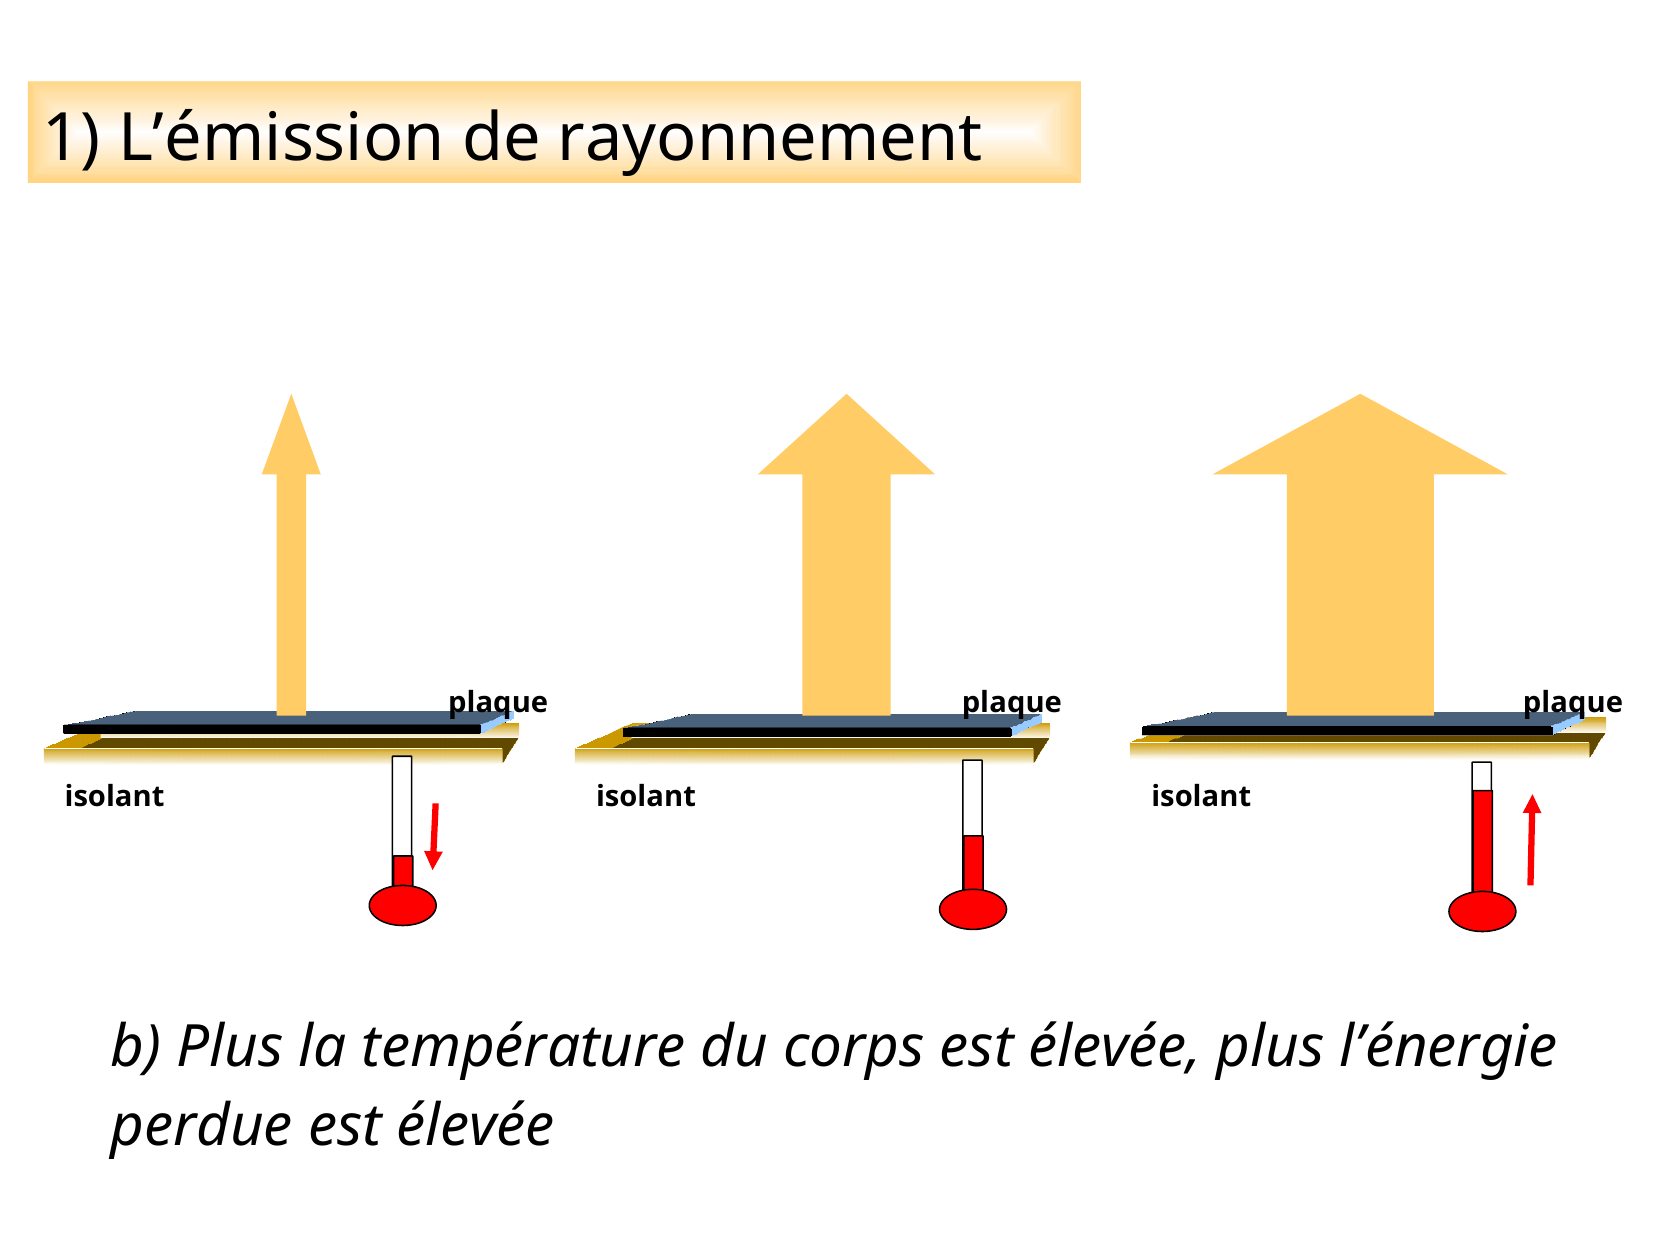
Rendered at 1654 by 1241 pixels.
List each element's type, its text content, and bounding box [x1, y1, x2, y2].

text_box plaque [433, 673, 685, 748]
text_box [261, 393, 321, 716]
picture [570, 706, 1055, 775]
picture [1125, 704, 1611, 770]
text_box [27, 81, 1081, 183]
picture [39, 702, 524, 775]
text_box isolant [581, 767, 833, 843]
text_box 1) L’émission de rayonnement [27, 81, 1080, 182]
text_box b) Plus la température du corps est élevée, plus l’énergie perdue est élevée [95, 996, 1584, 1148]
text_box [939, 760, 1007, 930]
text_box [369, 756, 437, 926]
text_box isolant [49, 767, 302, 843]
text_box plaque [947, 673, 1199, 748]
text_box plaque [1508, 673, 1654, 748]
text_box [757, 393, 936, 716]
text_box isolant [1136, 767, 1388, 843]
text_box [1448, 762, 1516, 932]
text_box [1212, 393, 1508, 716]
